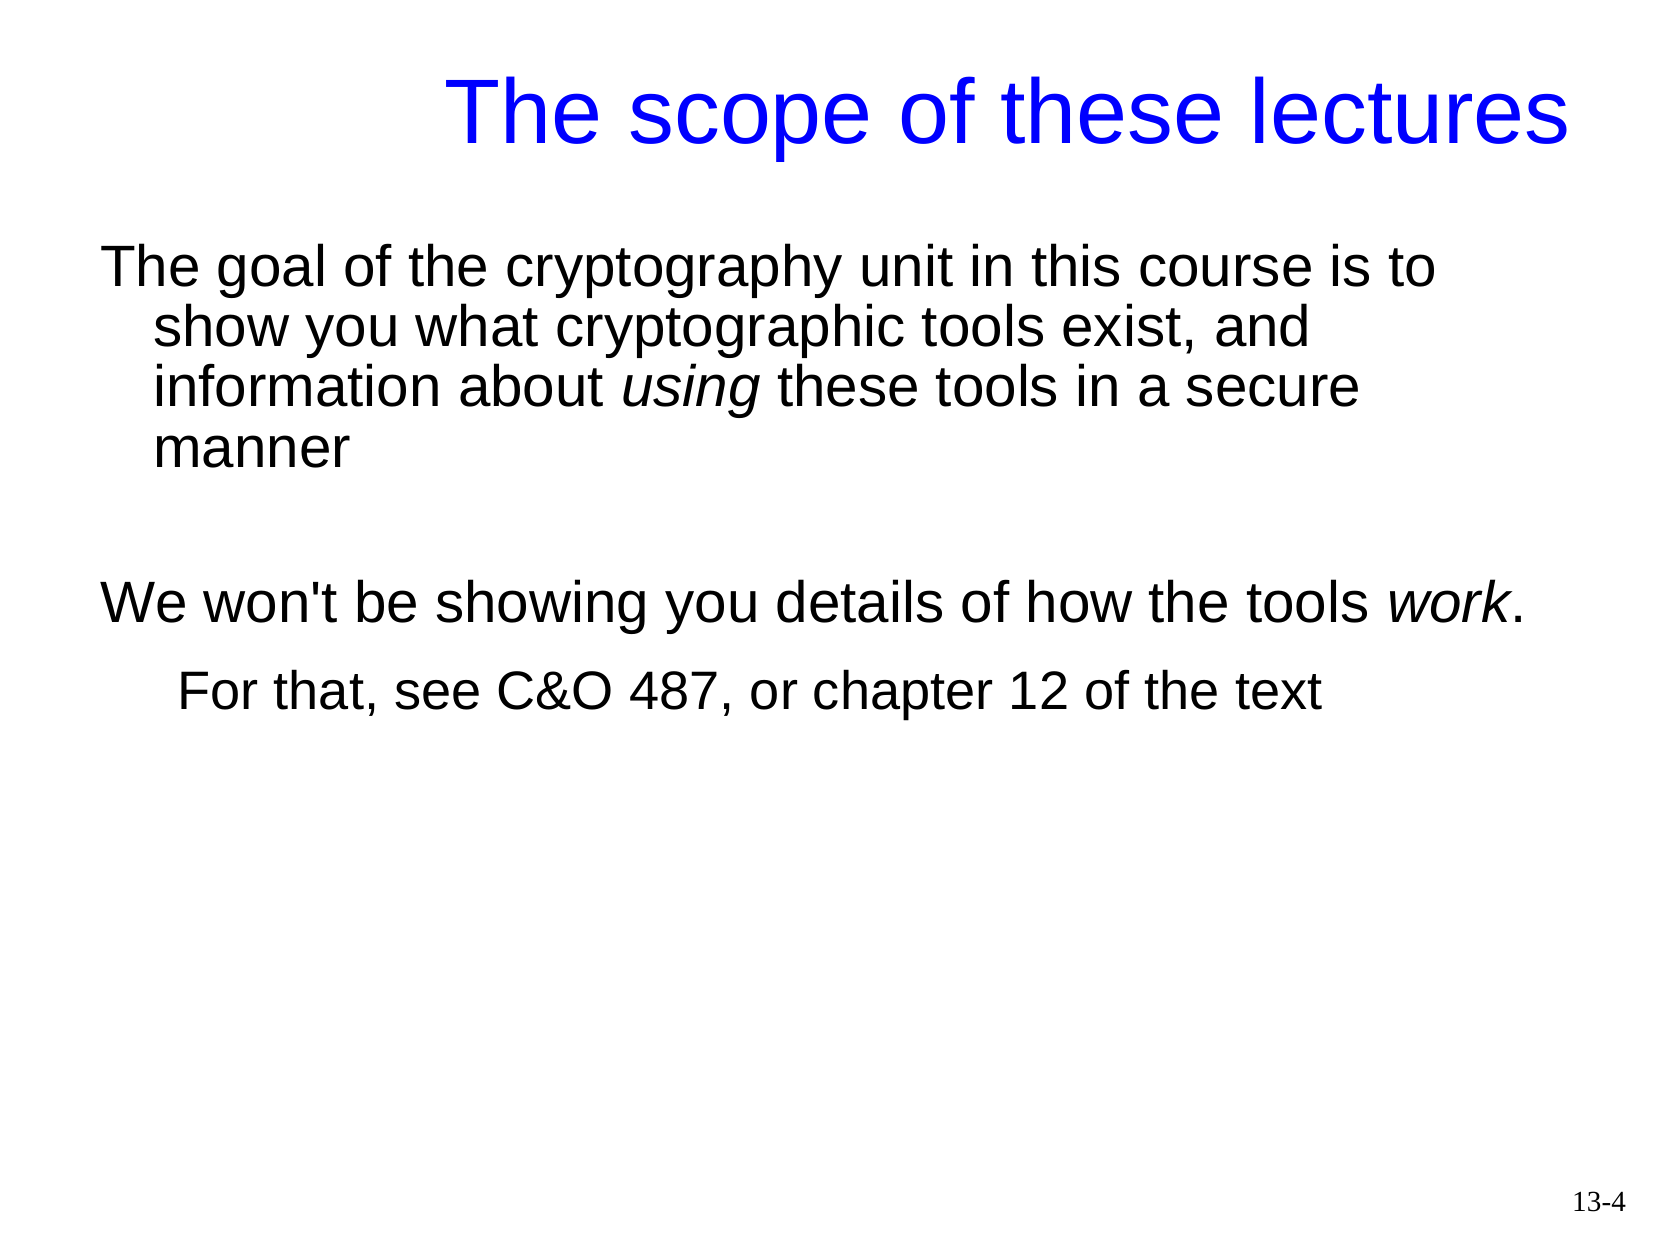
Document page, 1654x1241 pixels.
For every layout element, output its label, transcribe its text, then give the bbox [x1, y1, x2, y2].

list The goal of the cryptography unit in this course is to show you what cryptographic tools exist, and information about using these tools in a secure manner We won't be showing you details of how the tools work. For that, see C&O 487, or chapter 12 of the text [82, 237, 1571, 1170]
title The scope of these lectures [84, 11, 1573, 219]
